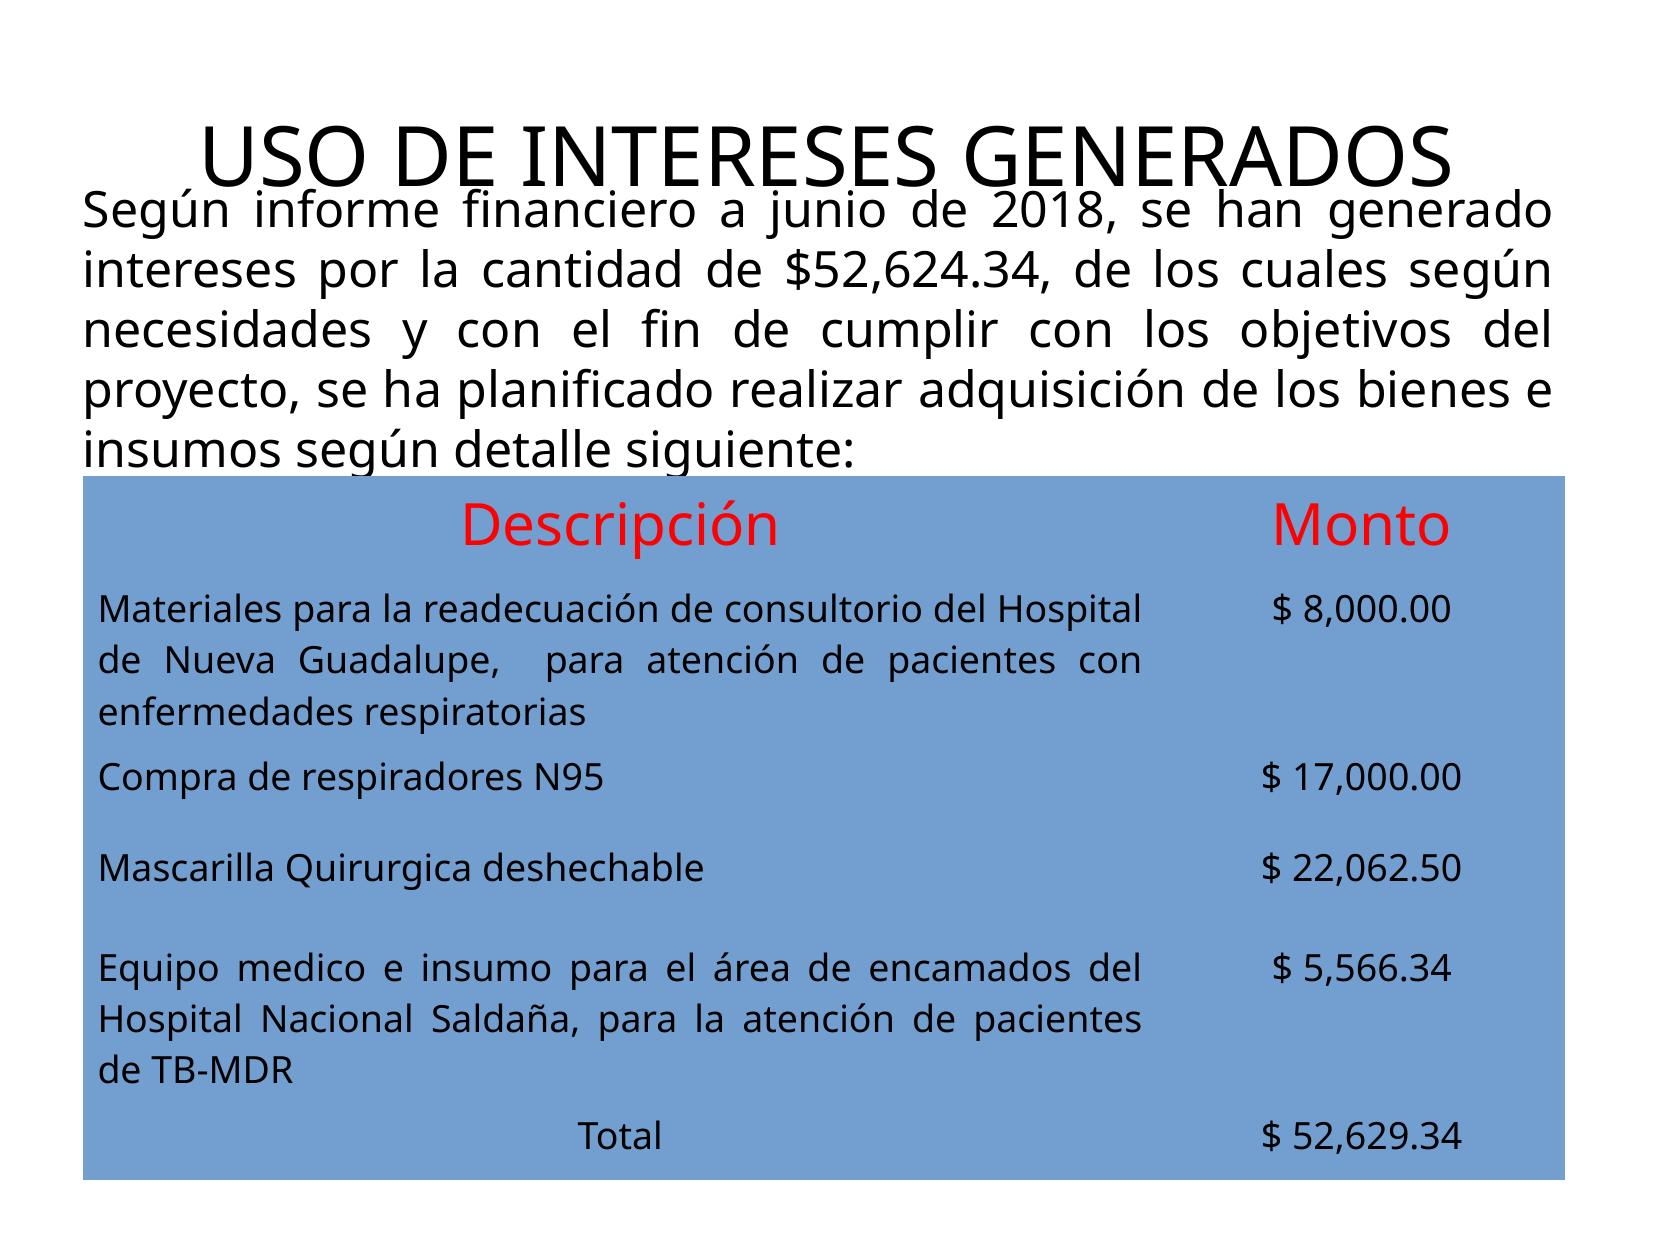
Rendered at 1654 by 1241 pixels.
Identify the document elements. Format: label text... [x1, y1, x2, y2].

table_cell Equipo medico e insumo para el área de encamados del Hospital Nacional Saldaña, para la atención de pacientes de TB-MDR [83, 934, 1158, 1102]
subtitle Según informe financiero a junio de 2018, se han generado intereses por la cantidad de $52,624.34, de los cuales según necesidades y con el fin de cumplir con los objetivos del proyecto, se ha planificado realizar adquisición de los bienes e insumos según detalle siguiente: [82, 177, 1571, 454]
table_cell $ 52,629.34 [1158, 1102, 1565, 1180]
table_header Descripción [83, 476, 1158, 575]
table_cell $ 17,000.00 [1158, 743, 1565, 834]
table_cell $ 5,566.34 [1158, 934, 1565, 1102]
table_cell Compra de respiradores N95 [83, 743, 1158, 834]
table_header Monto [1158, 476, 1565, 575]
table_cell Total [83, 1102, 1158, 1180]
table_cell $ 8,000.00 [1158, 575, 1565, 743]
title USO DE INTERESES GENERADOS [82, 49, 1571, 177]
table_cell Mascarilla Quirurgica deshechable [83, 834, 1158, 934]
table_cell Materiales para la readecuación de consultorio del Hospital de Nueva Guadalupe, para atención de pacientes con enfermedades respiratorias [83, 575, 1158, 743]
table_cell $ 22,062.50 [1158, 834, 1565, 934]
